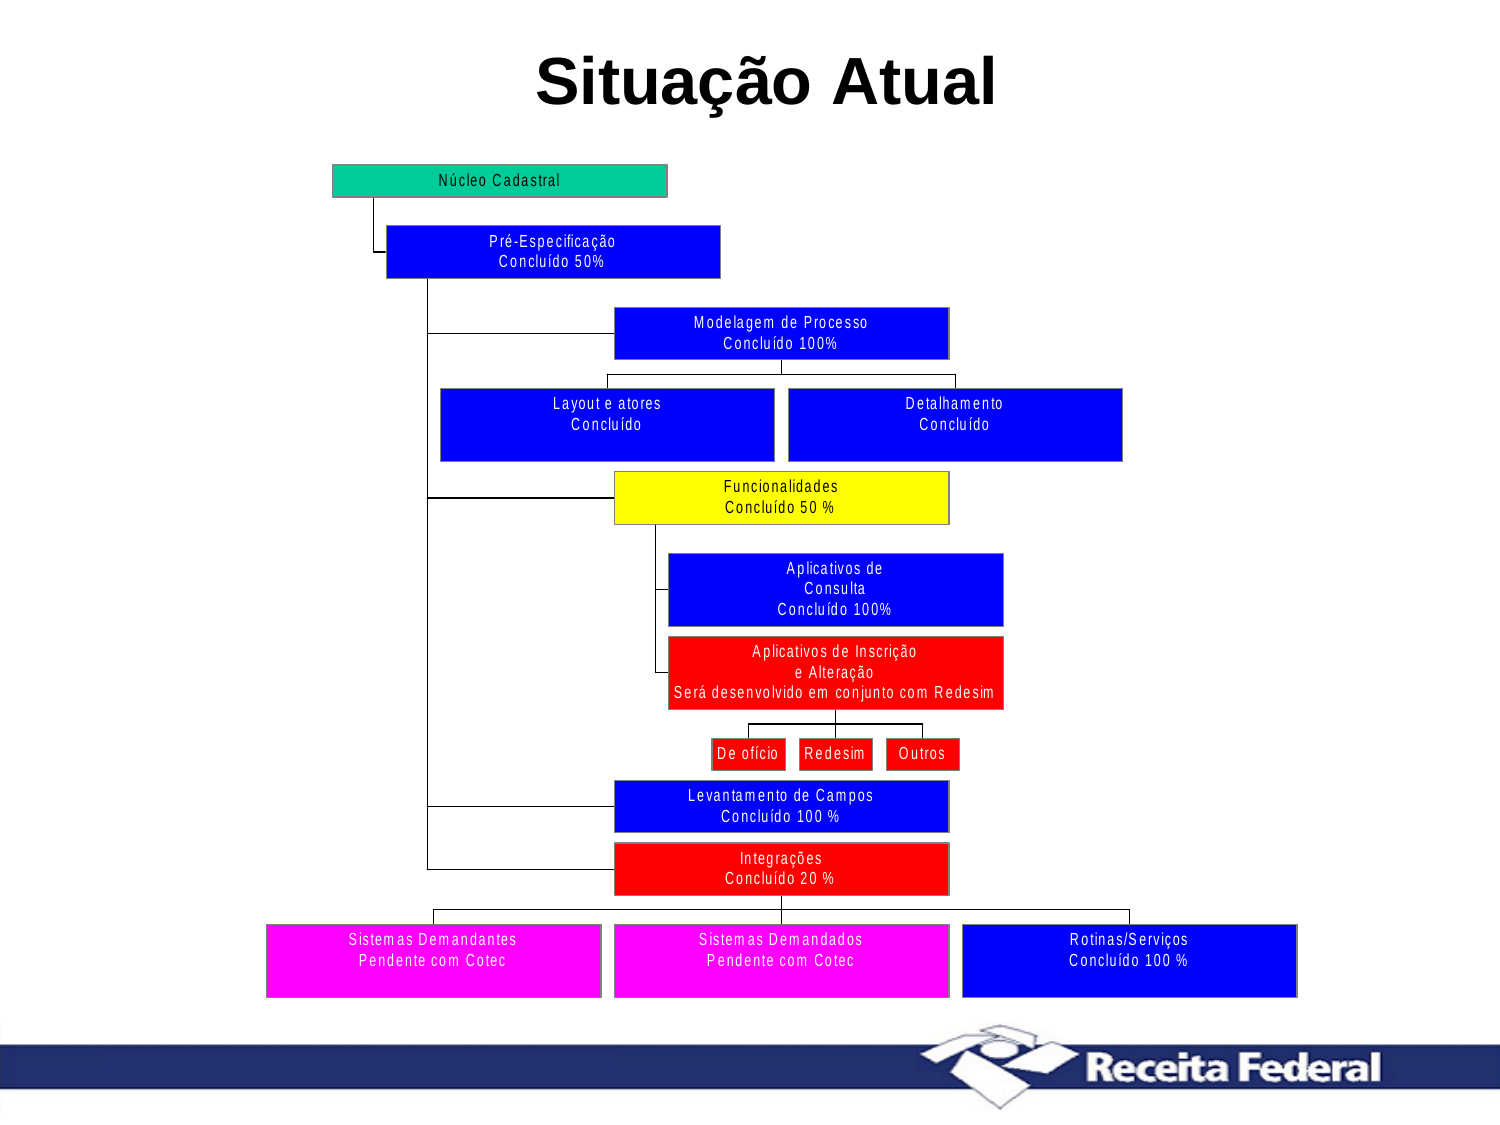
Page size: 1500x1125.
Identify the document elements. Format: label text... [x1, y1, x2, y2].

text_box Situação Atual [87, 37, 1446, 126]
chart [225, 162, 1300, 1000]
chart [0, 1021, 1500, 1113]
